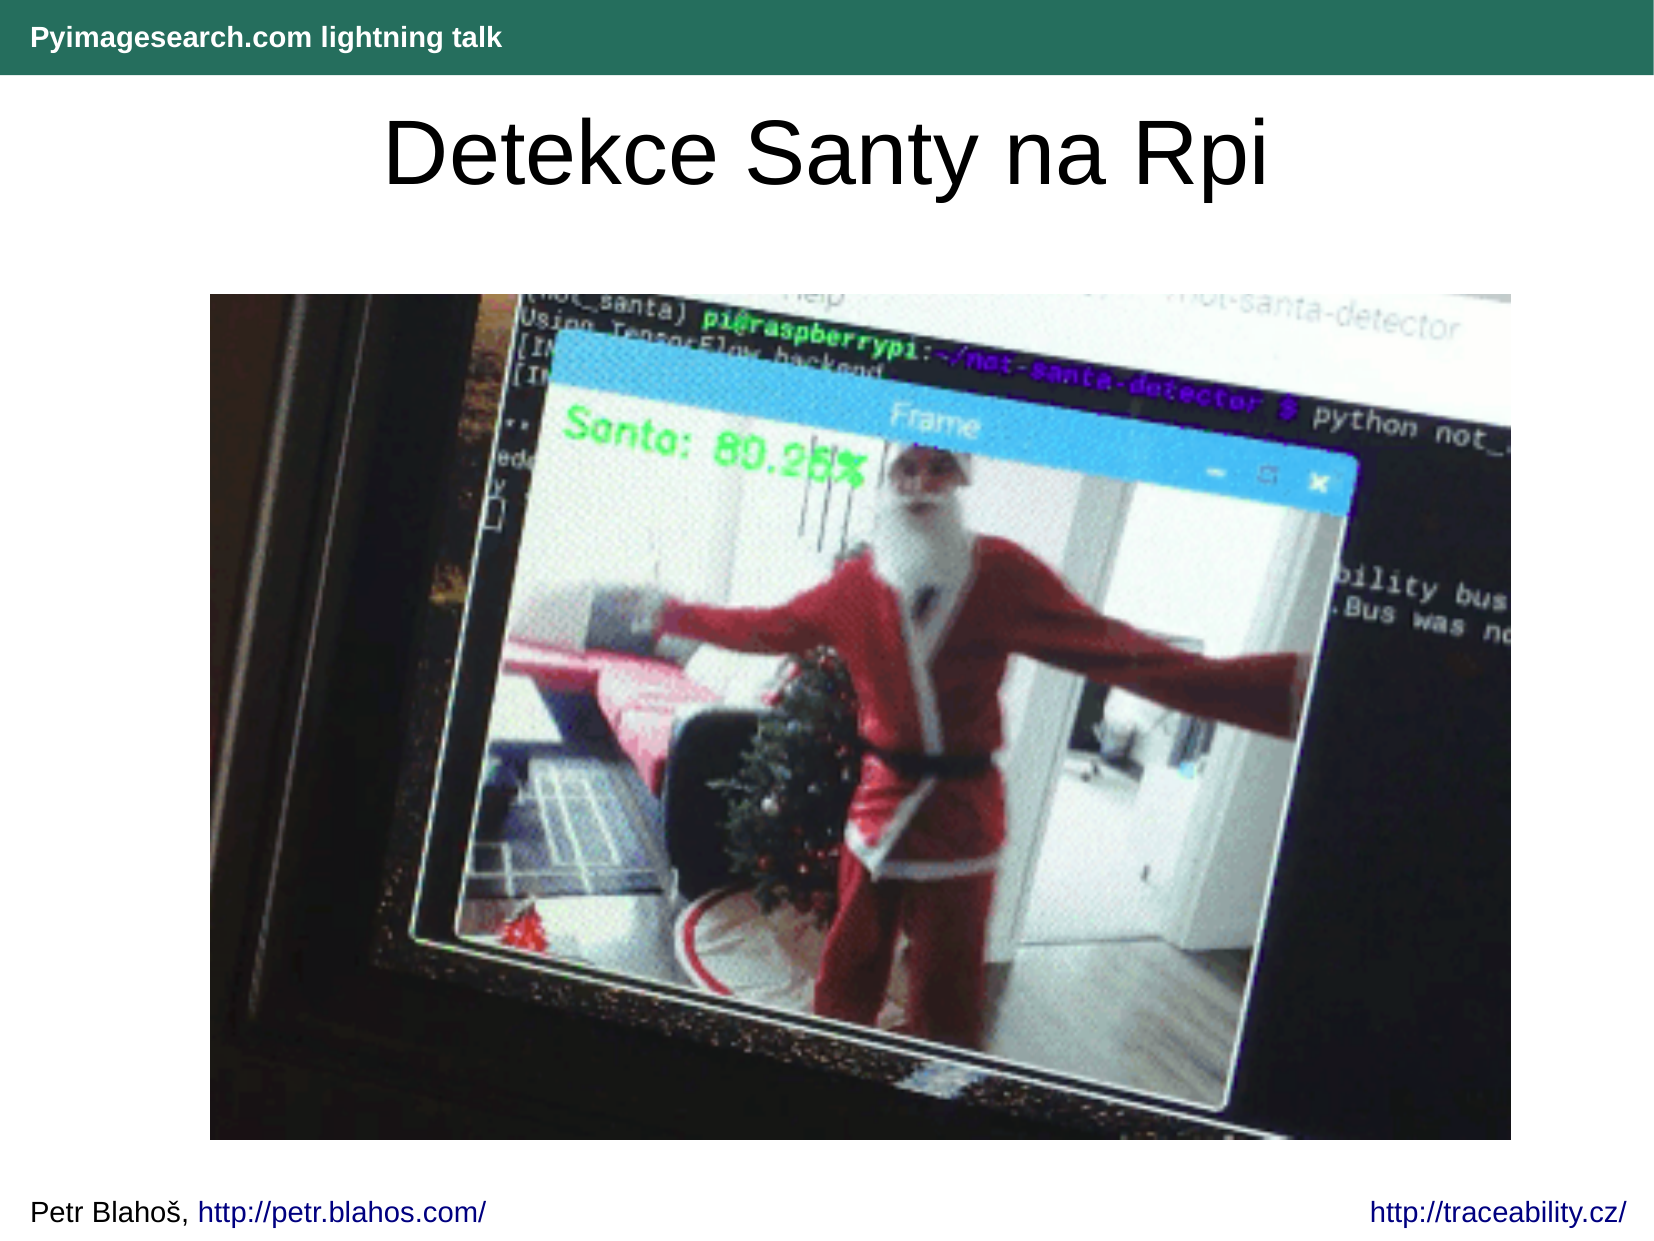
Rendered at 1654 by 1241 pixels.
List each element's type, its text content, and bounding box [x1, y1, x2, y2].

title Detekce Santy na Rpi [82, 49, 1571, 257]
picture [210, 294, 1511, 1141]
